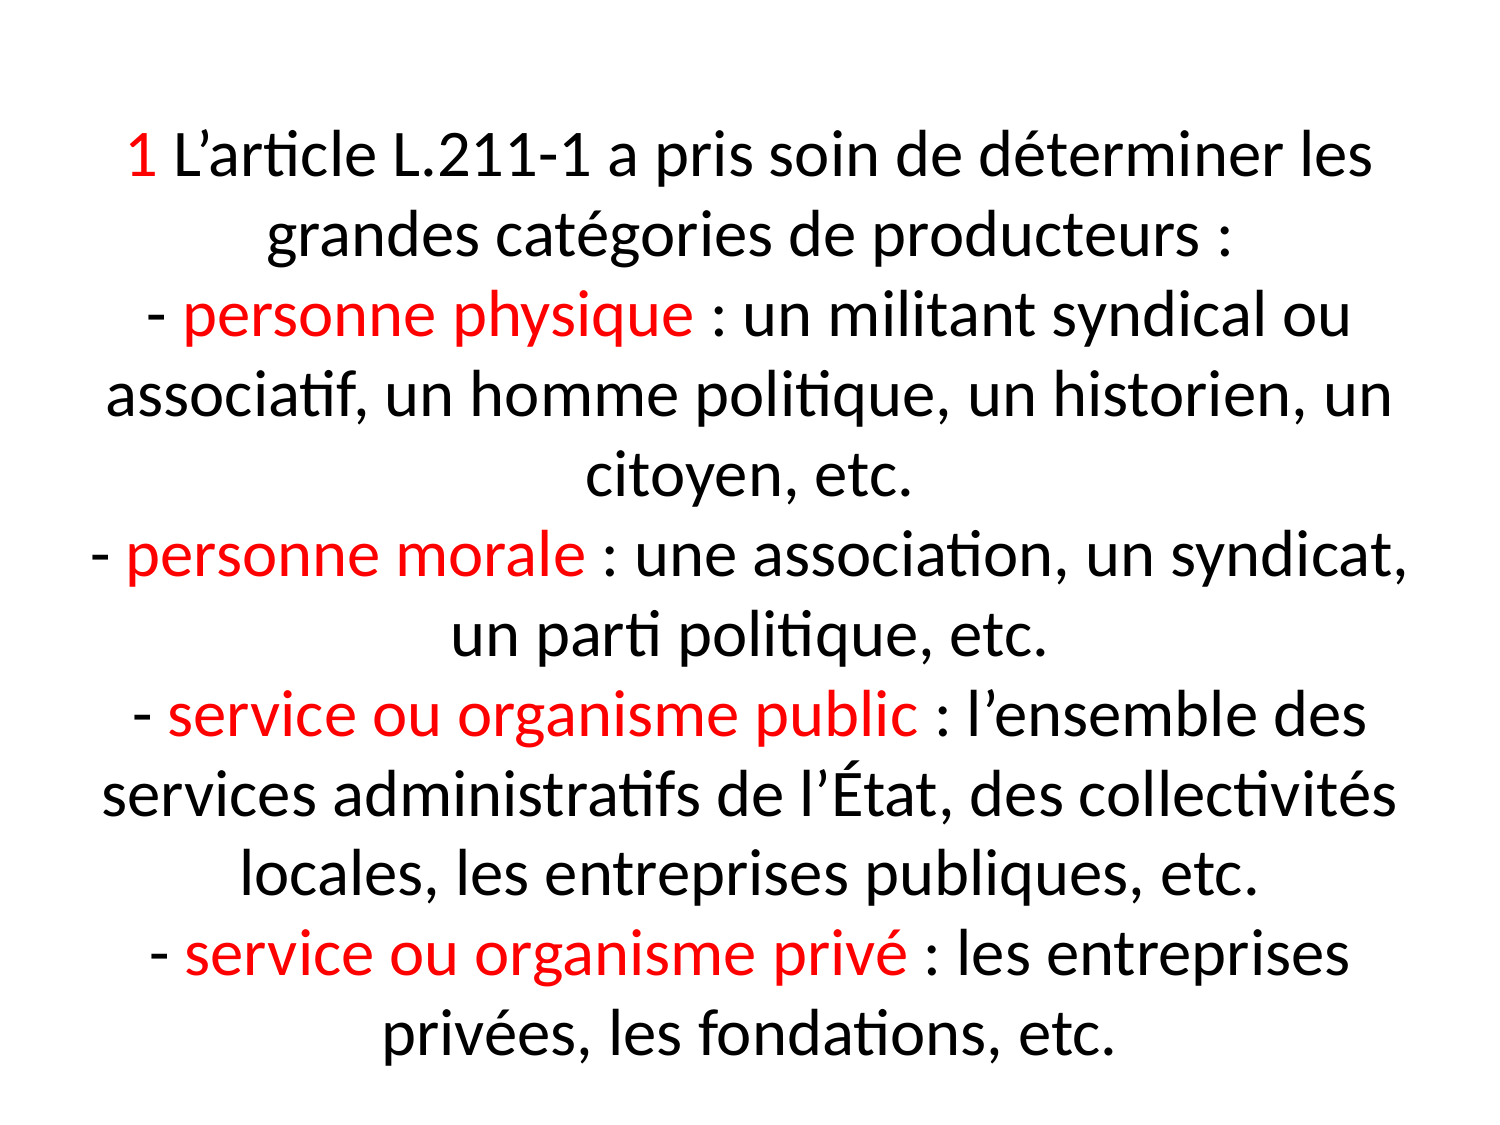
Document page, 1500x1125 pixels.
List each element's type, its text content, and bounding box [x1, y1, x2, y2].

subtitle 1 L’article L.211-1 a pris soin de déterminer les grandes catégories de producteurs : - personne physique : un militant syndical ou associatif, un homme politique, un historien, un citoyen, etc. - personne morale : une association, un syndicat, un parti politique, etc. - service ou organisme public : l’ensemble des services administratifs de l’État, des collectivités locales, les entreprises publiques, etc. - service ou organisme privé : les entreprises privées, les fondations, etc. [75, 103, 1425, 1076]
